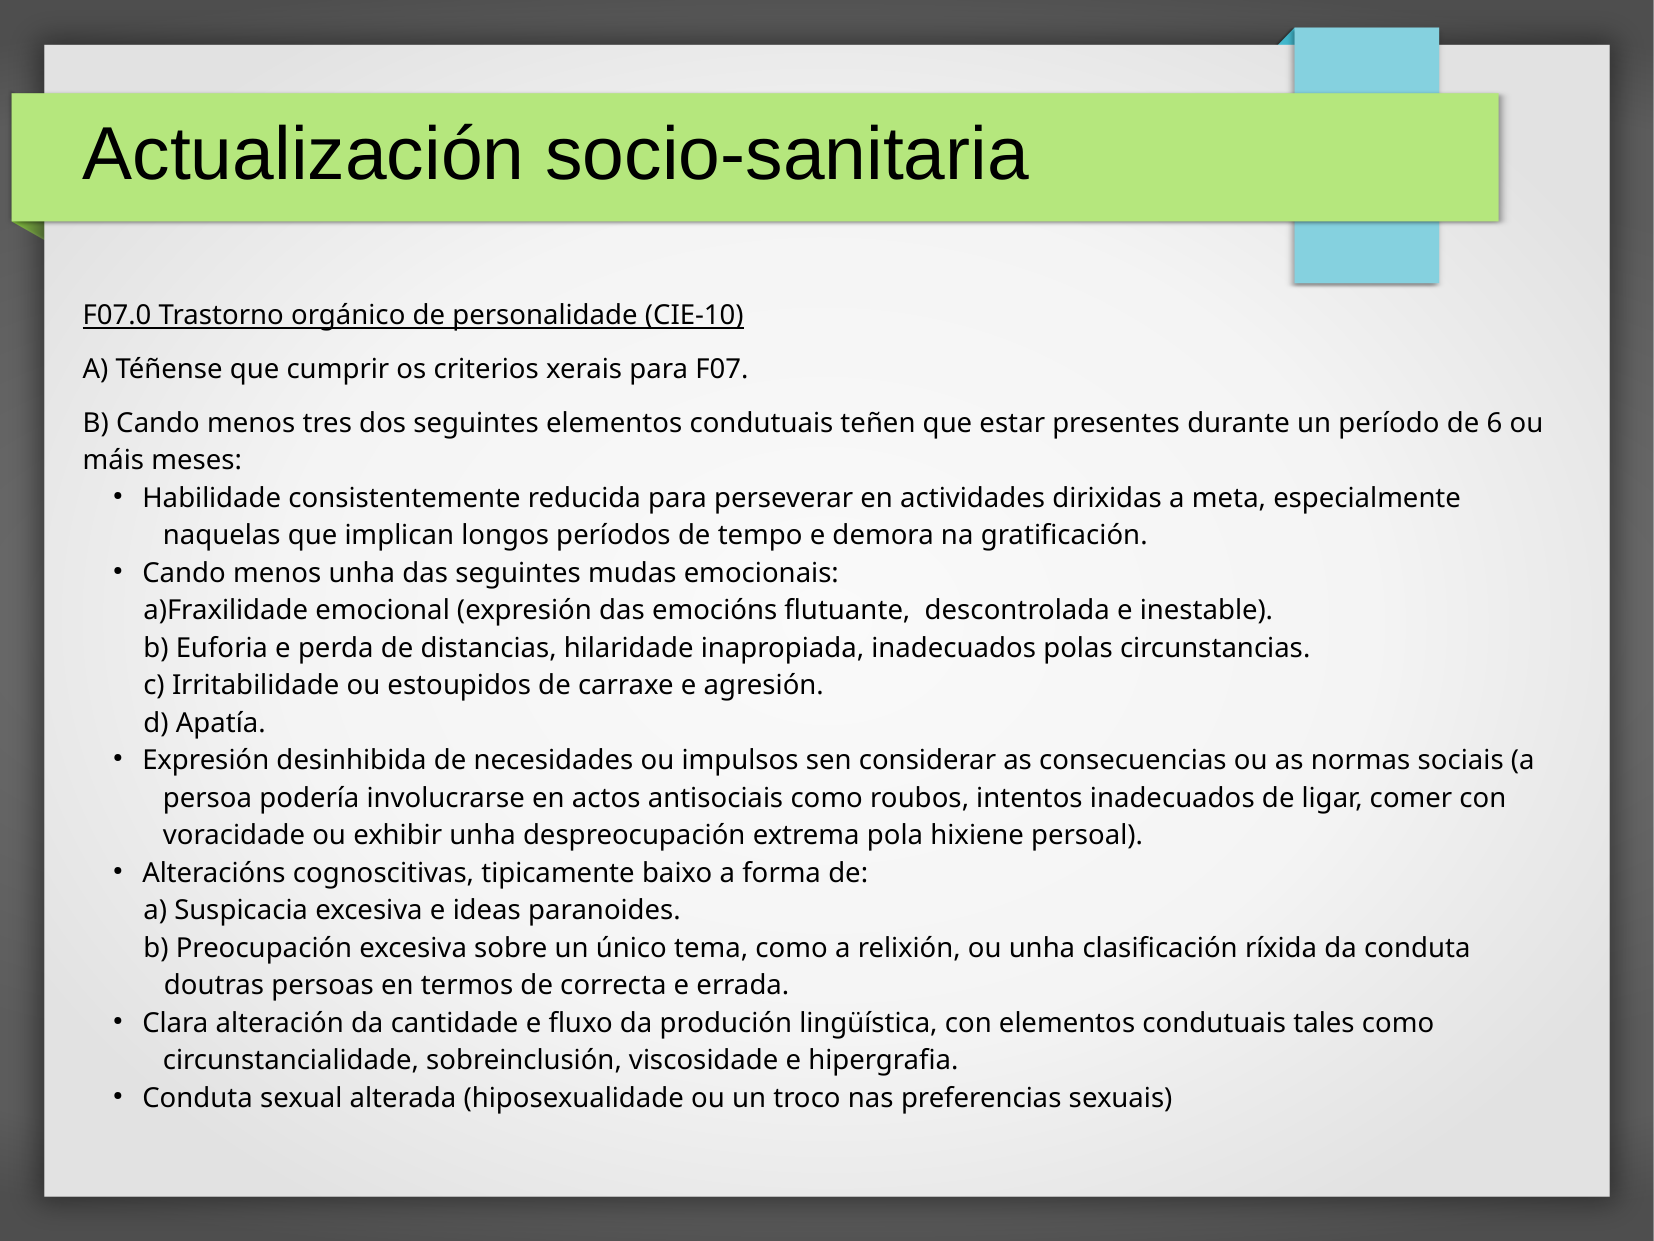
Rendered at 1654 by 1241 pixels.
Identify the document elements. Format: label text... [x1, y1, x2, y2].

list F07.0 Trastorno orgánico de personalidade (CIE-10) A) Téñense que cumprir os criterios xerais para F07. B) Cando menos tres dos seguintes elementos condutuais teñen que estar presentes durante un período de 6 ou máis meses: Habilidade consistentemente reducida para perseverar en actividades dirixidas a meta, especialmente naquelas que implican longos períodos de tempo e demora na gratificación. Cando menos unha das seguintes mudas emocionais: a)Fraxilidade emocional (expresión das emocións flutuante, descontrolada e inestable). b) Euforia e perda de distancias, hilaridade inapropiada, inadecuados polas circunstancias. c) Irritabilidade ou estoupidos de carraxe e agresión. d) Apatía. Expresión desinhibida de necesidades ou impulsos sen considerar as consecuencias ou as normas sociais (a persoa podería involucrarse en actos antisociais como roubos, intentos inadecuados de ligar, comer con voracidade ou exhibir unha despreocupación extrema pola hixiene persoal). Alteracións cognoscitivas, tipicamente baixo a forma de: a) Suspicacia excesiva e ideas paranoides. b) Preocupación excesiva sobre un único tema, como a relixión, ou unha clasificación ríxida da conduta doutras persoas en termos de correcta e errada. Clara alteración da cantidade e fluxo da produción lingüística, con elementos condutuais tales como circunstancialidade, sobreinclusión, viscosidade e hipergrafia. Conduta sexual alterada (hiposexualidade ou un troco nas preferencias sexuais) [82, 295, 1571, 1123]
picture [0, 0, 1654, 1241]
title Actualización socio-sanitaria [82, 94, 1264, 213]
